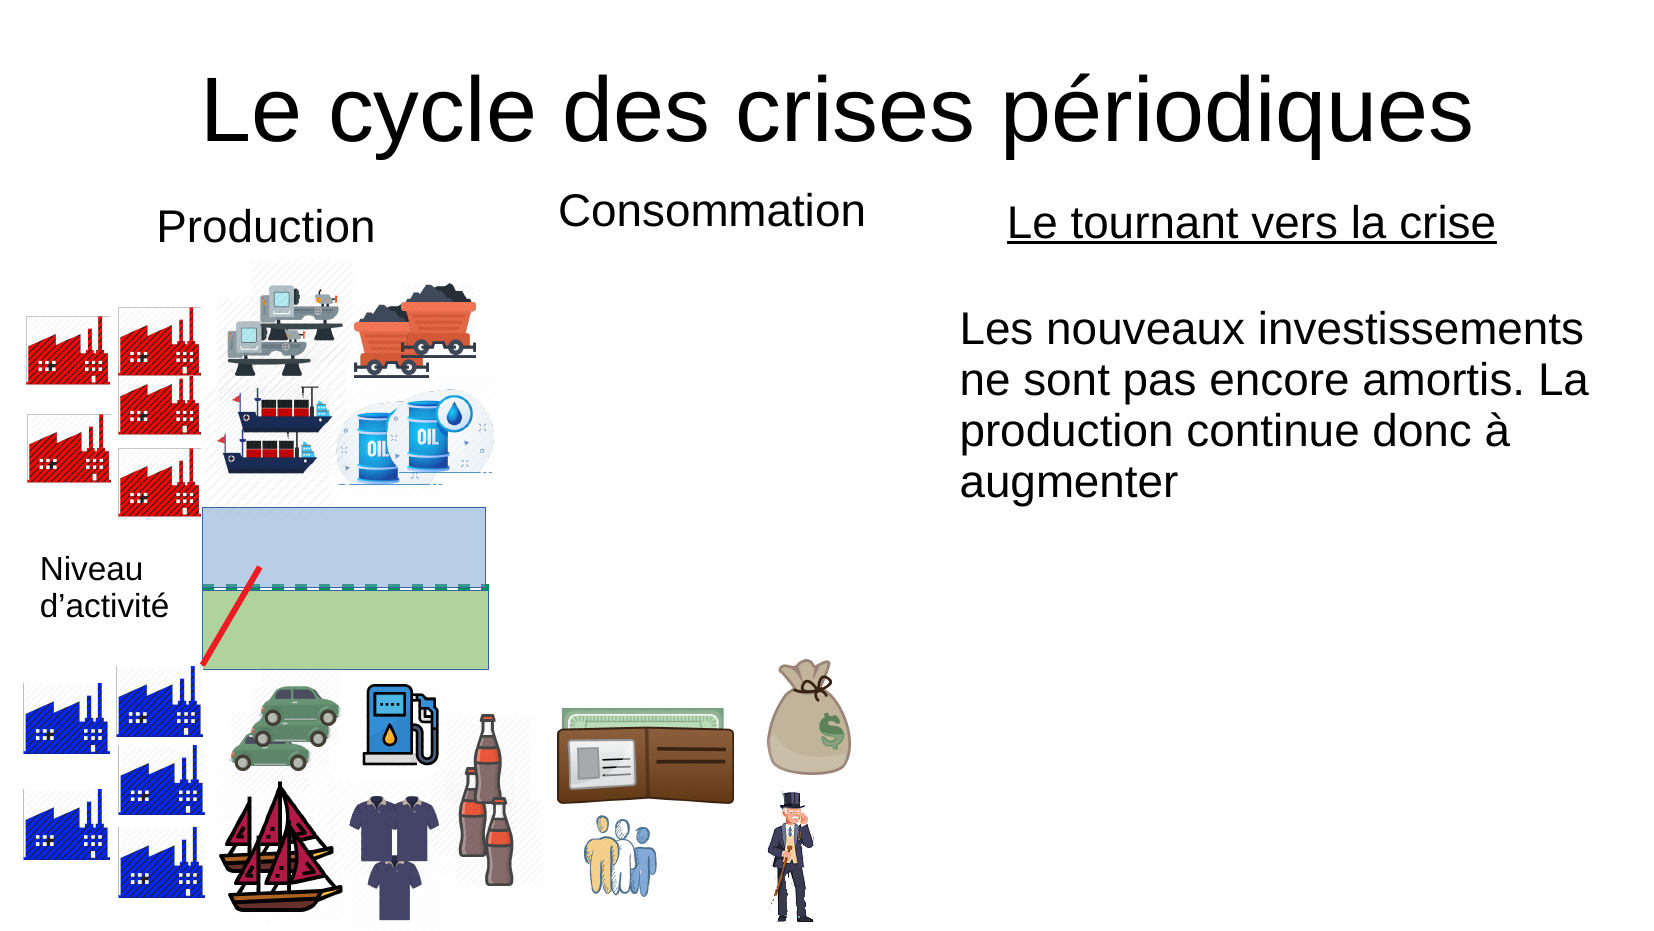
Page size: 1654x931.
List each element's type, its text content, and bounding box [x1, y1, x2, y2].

text_box [202, 507, 486, 588]
picture [27, 414, 111, 483]
text_box Consommation [543, 177, 886, 295]
title Le cycle des crises périodiques [47, 7, 1630, 213]
text_box [203, 590, 489, 670]
text_box Niveau d’activité [25, 543, 202, 643]
text_box Le tournant vers la crise [992, 189, 1642, 272]
picture [23, 788, 110, 860]
text_box Les nouveaux investissements ne sont pas encore amortis. La production continue donc à augmenter [944, 295, 1607, 626]
text_box [202, 590, 242, 658]
picture [215, 665, 544, 931]
picture [116, 665, 203, 737]
picture [118, 259, 497, 517]
picture [118, 744, 205, 815]
picture [767, 791, 814, 922]
text_box Production [141, 193, 402, 260]
picture [26, 316, 110, 386]
picture [557, 708, 734, 804]
picture [118, 826, 205, 898]
picture [578, 814, 662, 899]
picture [23, 682, 110, 754]
picture [767, 659, 851, 775]
